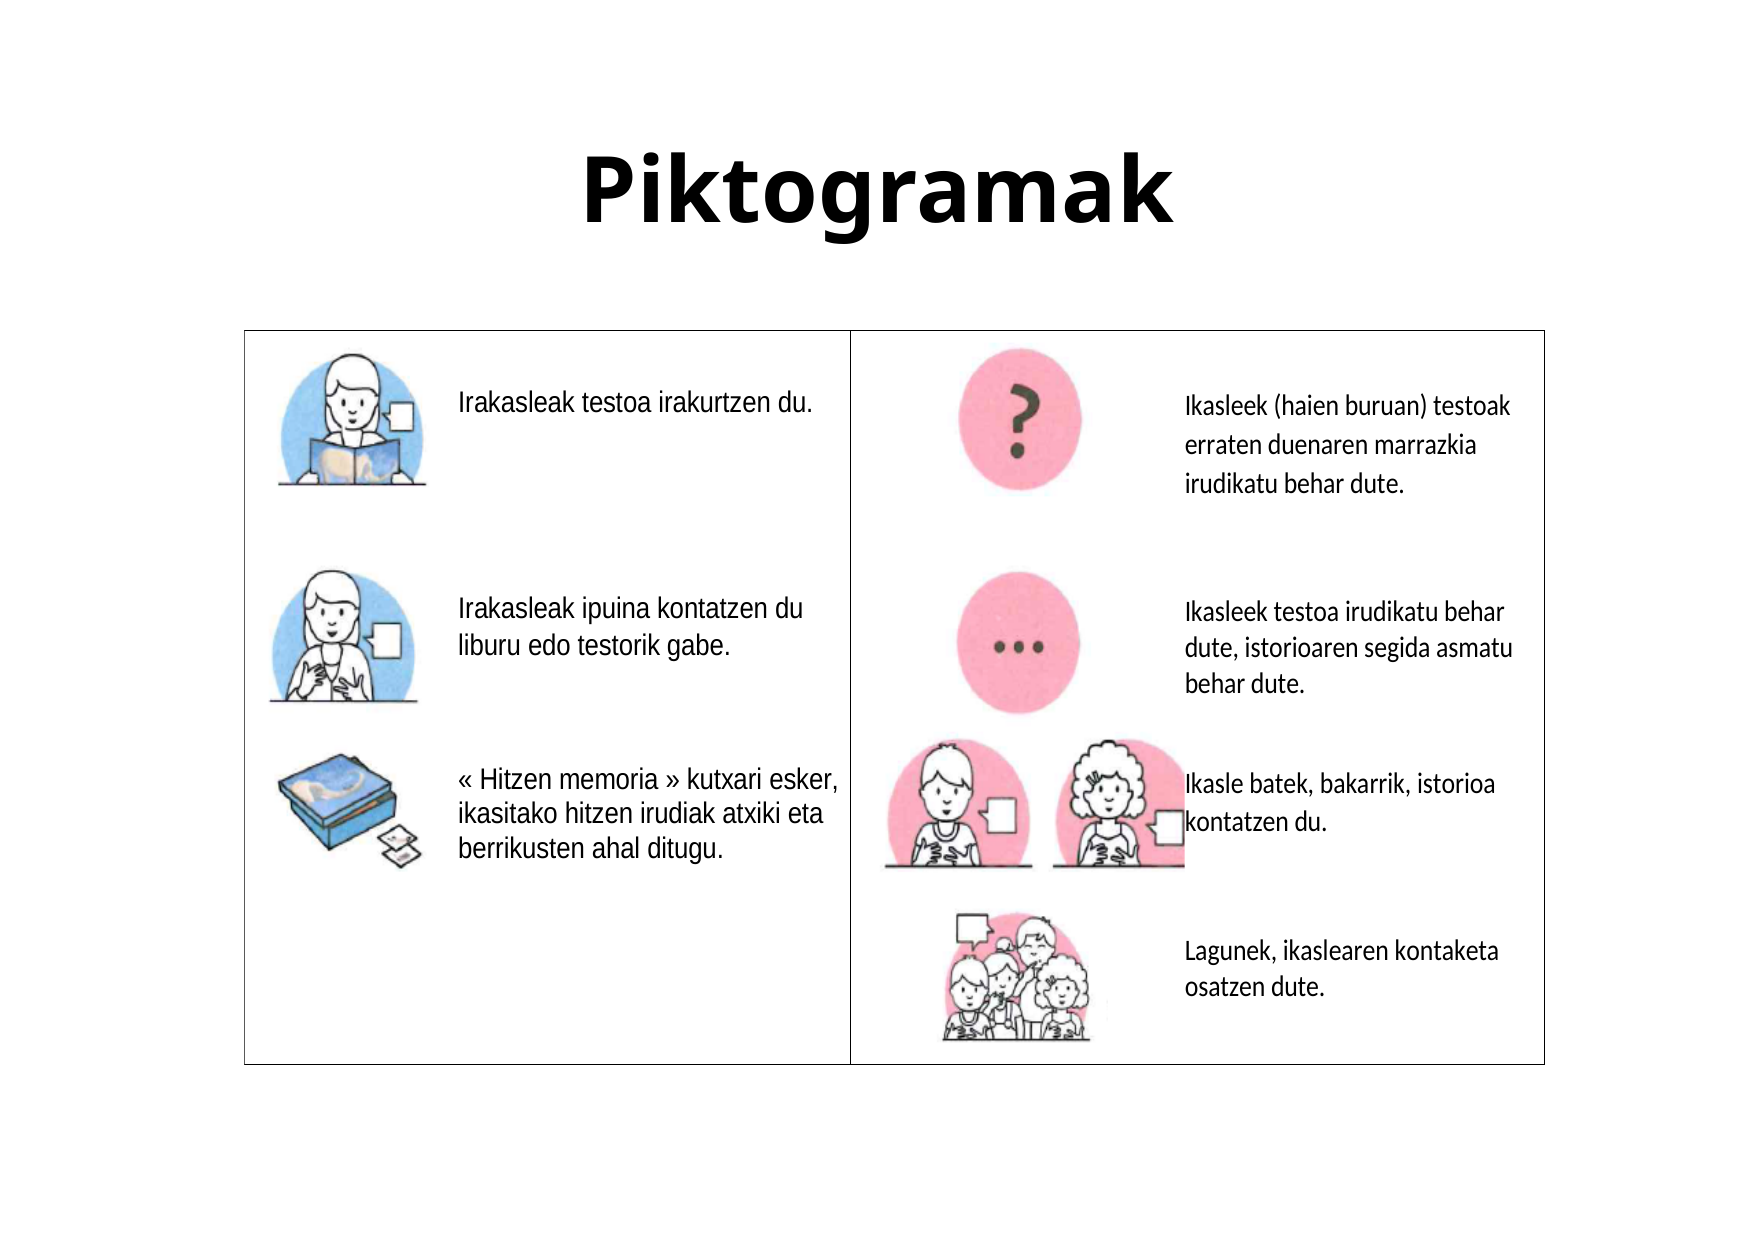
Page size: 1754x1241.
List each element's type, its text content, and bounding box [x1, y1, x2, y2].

text_box Piktogramak [120, 65, 1634, 306]
picture [244, 330, 1548, 1117]
